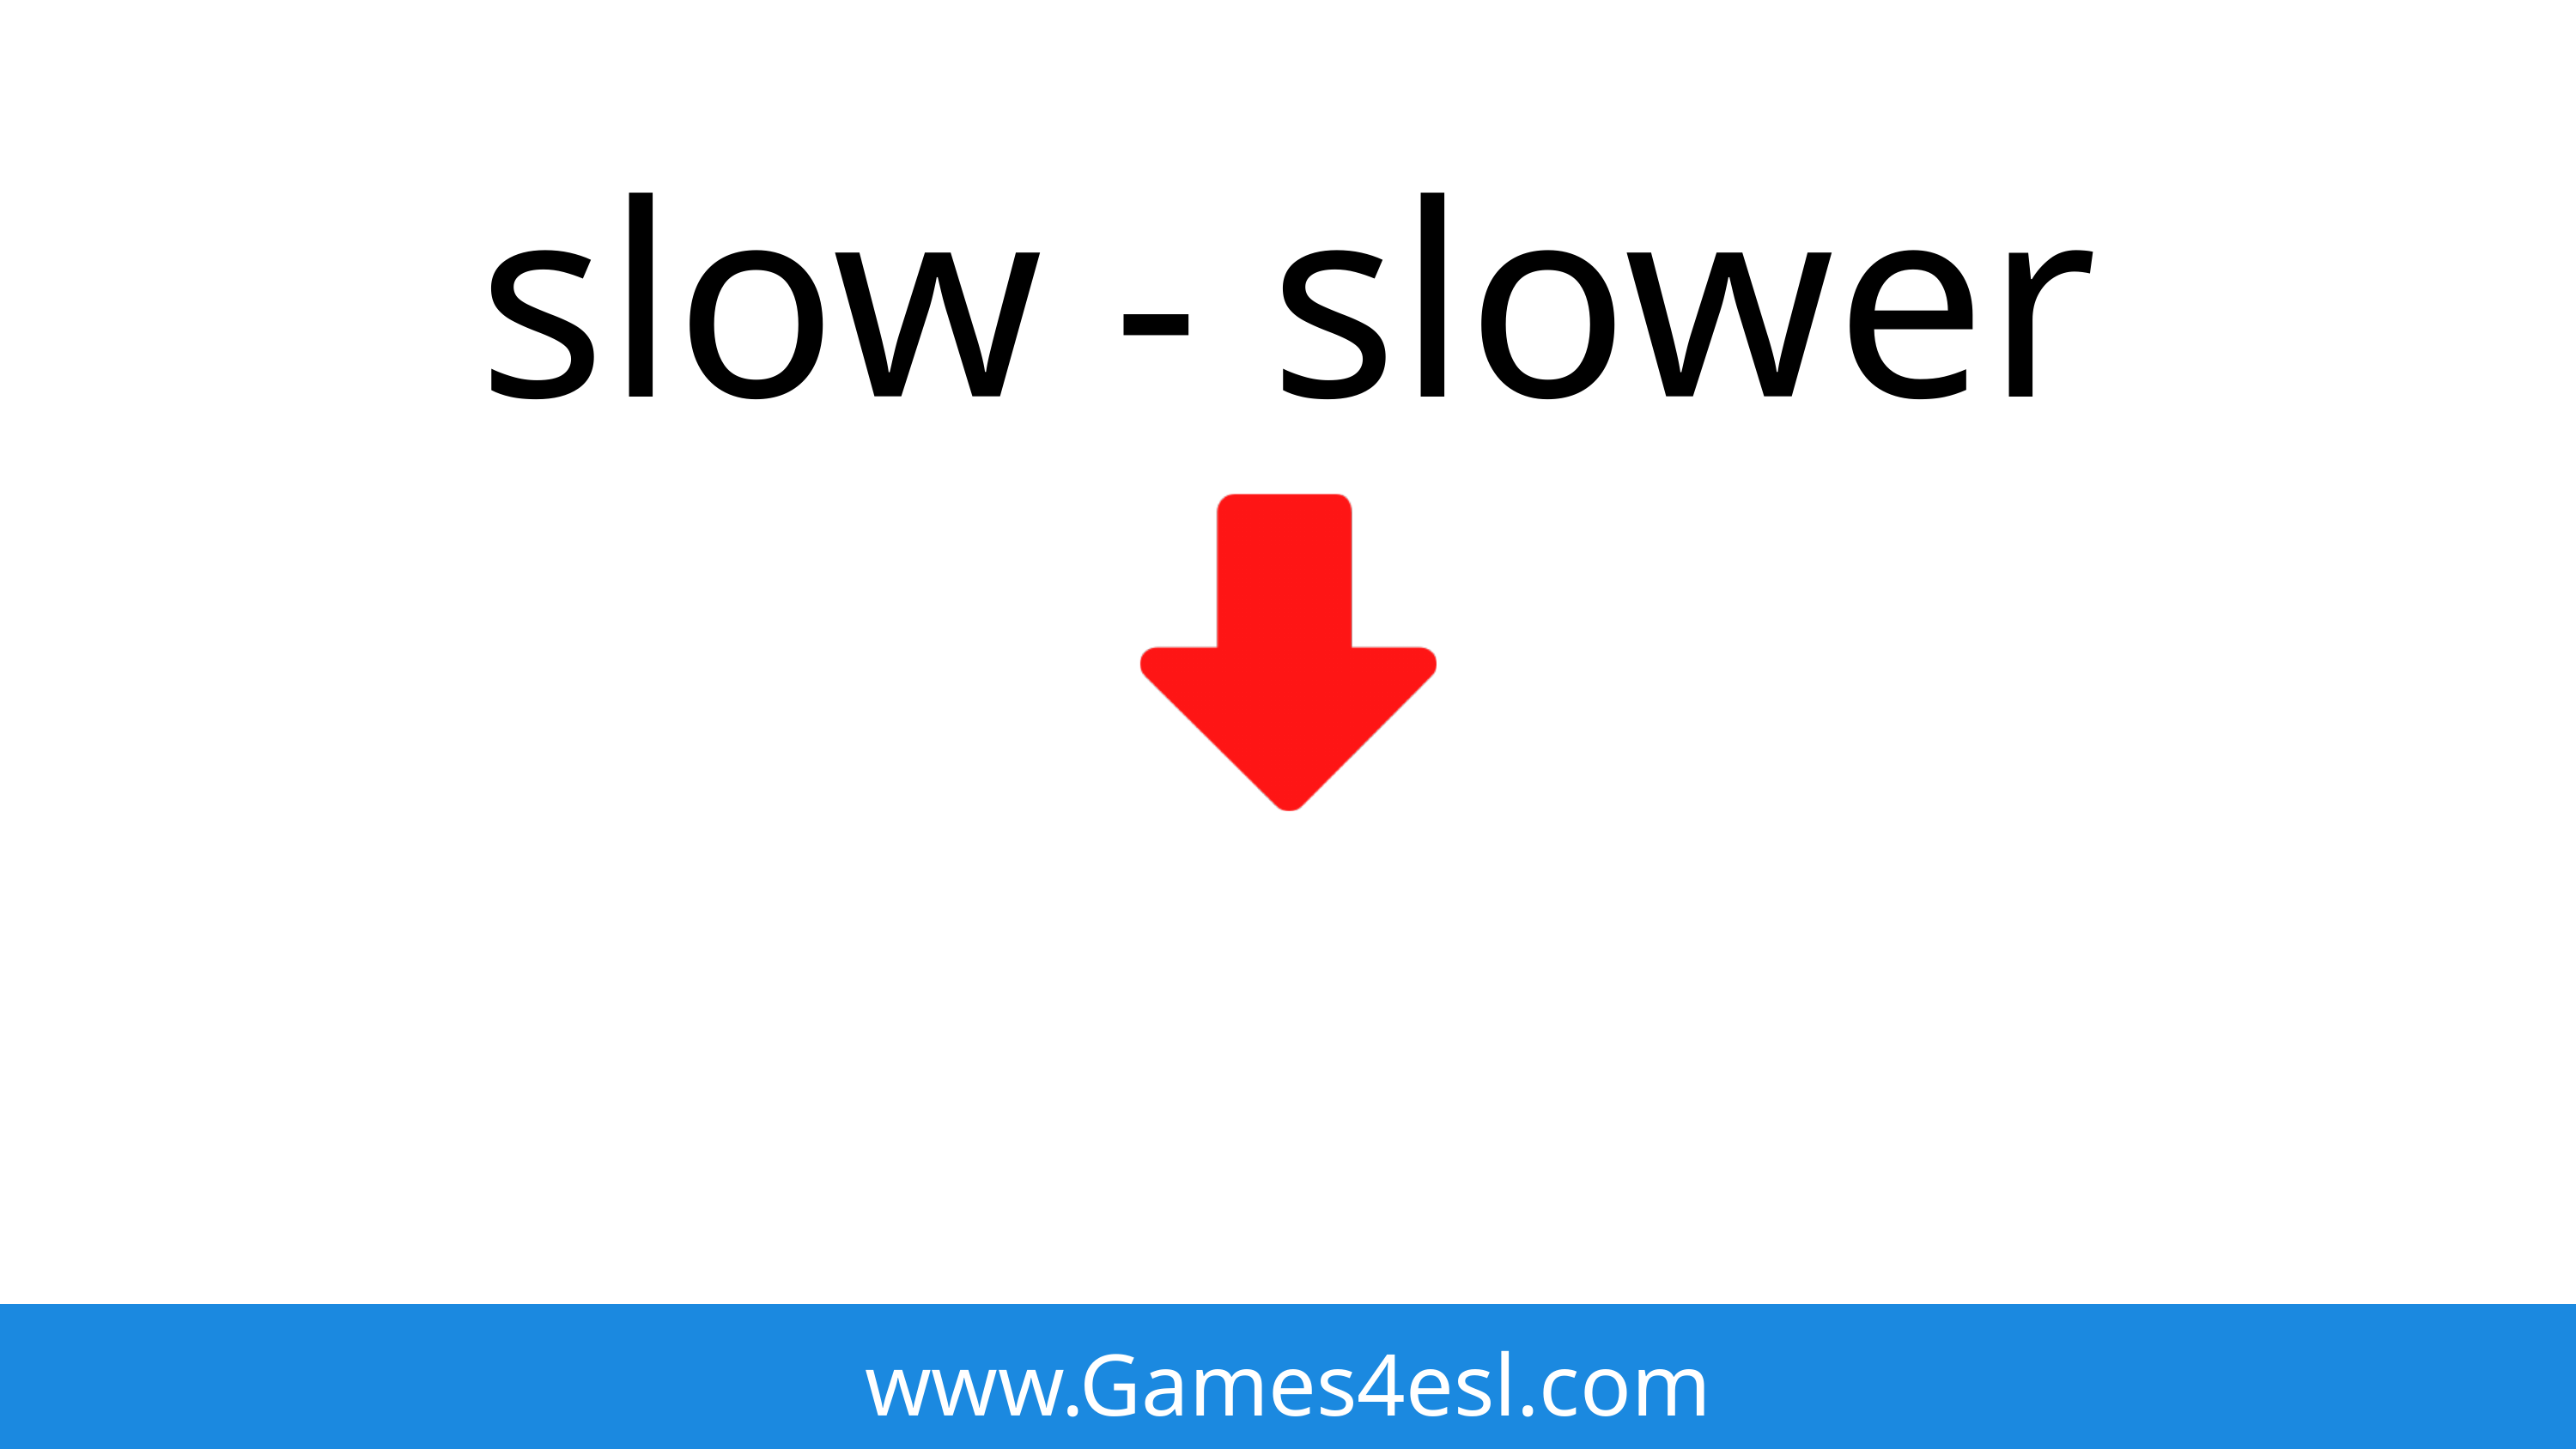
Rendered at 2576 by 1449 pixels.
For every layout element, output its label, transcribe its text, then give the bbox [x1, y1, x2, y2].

text_box [0, 1304, 2576, 1449]
text_box slow - slower [434, 75, 2142, 436]
text_box www.Games4esl.com [842, 1314, 1734, 1426]
picture [1139, 494, 1437, 811]
